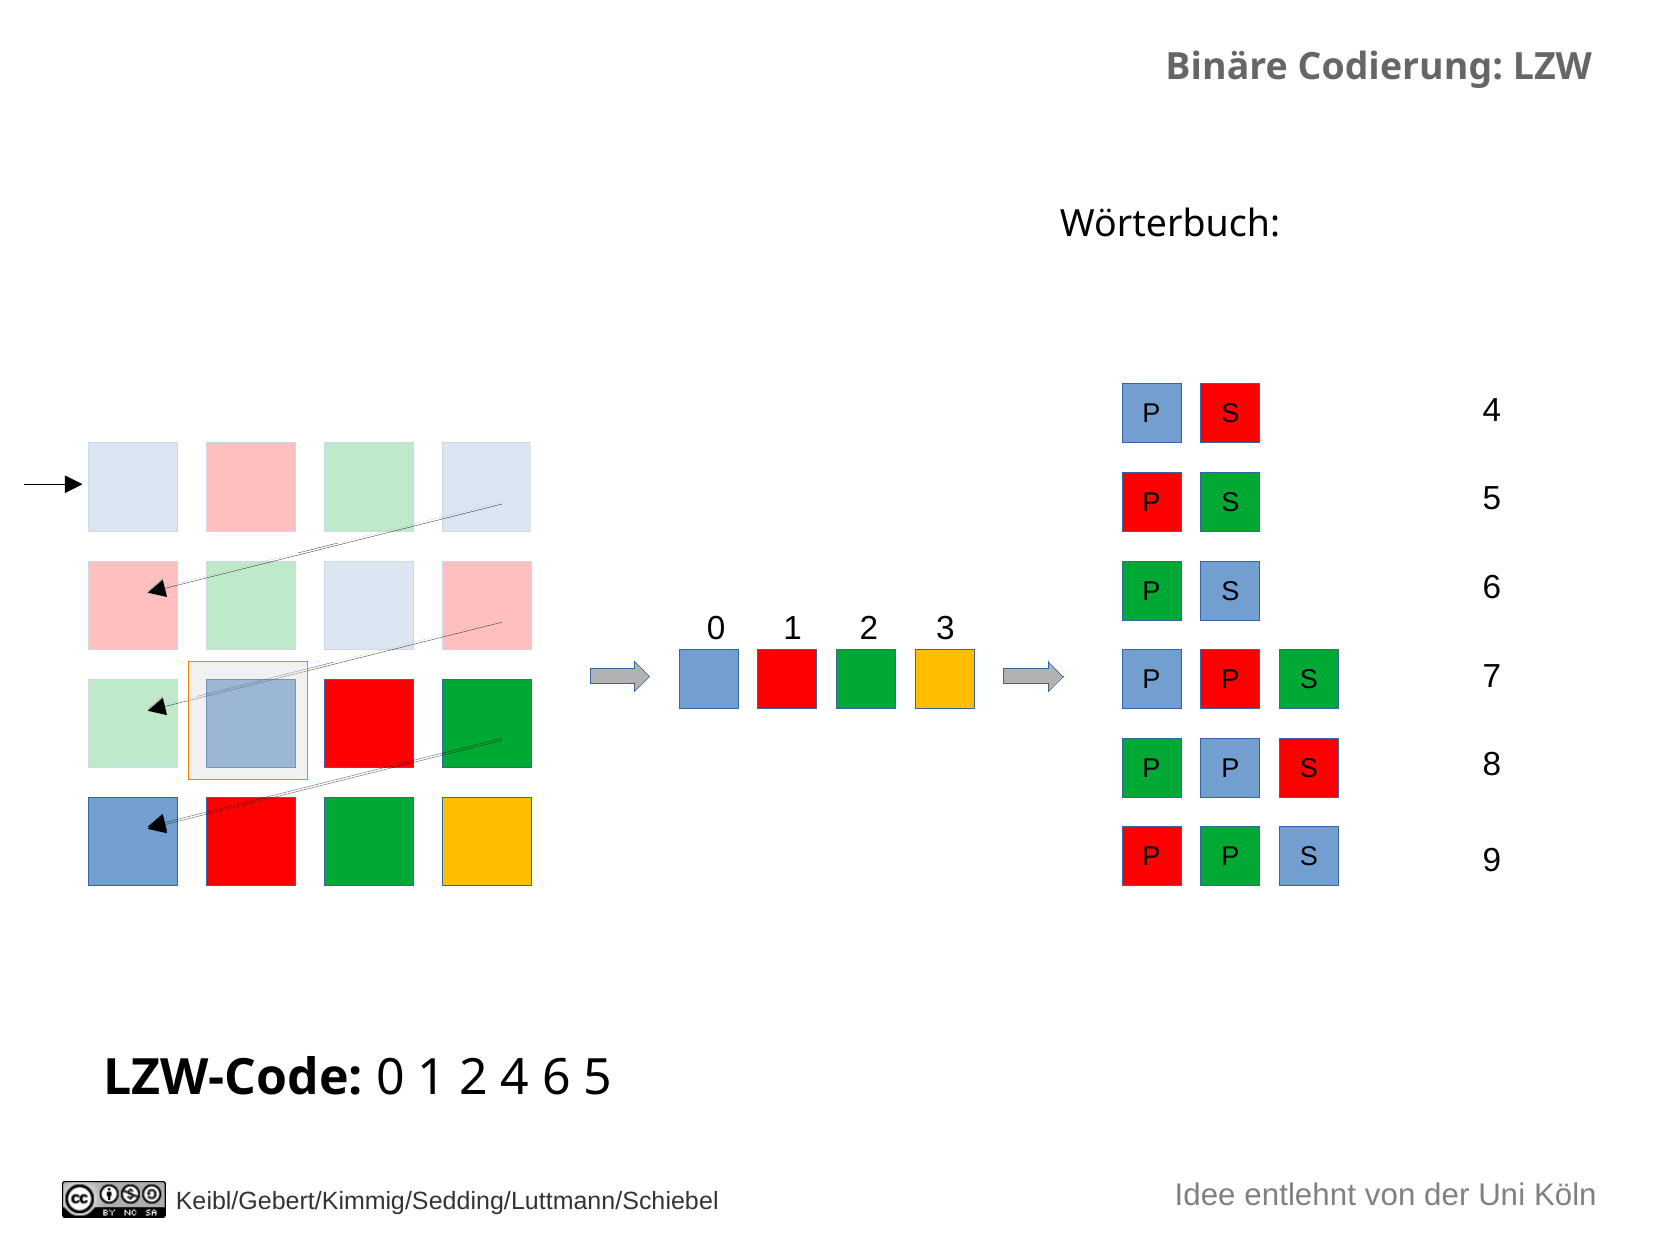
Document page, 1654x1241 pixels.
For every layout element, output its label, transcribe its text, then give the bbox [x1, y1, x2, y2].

text_box S [1279, 649, 1339, 709]
text_box Idee entlehnt von der Uni Köln [1145, 1169, 1613, 1219]
text_box 7 [1467, 649, 1506, 702]
text_box [836, 649, 896, 709]
text_box S [1200, 472, 1260, 532]
text_box Binäre Codierung: LZW [1150, 31, 1610, 83]
text_box [442, 797, 532, 886]
text_box [1003, 661, 1064, 692]
text_box [396, 763, 414, 768]
text_box 6 [1467, 561, 1506, 613]
text_box 3 [921, 602, 960, 655]
text_box [679, 649, 739, 709]
text_box 2 [844, 602, 884, 655]
text_box LZW-Code: 0 1 2 4 6 5 [88, 1033, 1565, 1105]
text_box 9 [1467, 833, 1506, 886]
text_box S [1279, 738, 1339, 798]
text_box P [1200, 738, 1260, 798]
text_box [82, 434, 532, 543]
text_box P [1200, 826, 1260, 886]
text_box S [1200, 561, 1260, 621]
picture [62, 1181, 166, 1218]
text_box 4 [1467, 383, 1506, 436]
text_box [915, 649, 975, 709]
text_box P [1122, 472, 1182, 532]
text_box S [1200, 383, 1260, 443]
text_box [324, 797, 414, 886]
text_box P [1122, 826, 1182, 886]
text_box P [1122, 561, 1182, 621]
text_box 5 [1467, 472, 1506, 525]
text_box P [1122, 738, 1182, 798]
text_box [324, 679, 414, 768]
text_box P [1122, 383, 1182, 443]
text_box S [1279, 826, 1339, 886]
text_box [442, 679, 532, 768]
text_box [757, 649, 817, 709]
text_box [88, 797, 178, 886]
text_box 1 [768, 602, 807, 655]
text_box P [1122, 649, 1182, 709]
text_box 8 [1467, 738, 1506, 791]
text_box [206, 797, 262, 811]
text_box [590, 661, 650, 692]
text_box P [1200, 649, 1260, 709]
text_box [71, 553, 554, 780]
text_box 0 [692, 602, 731, 655]
text_box [206, 797, 296, 886]
text_box Wörterbuch: [1045, 189, 1548, 246]
